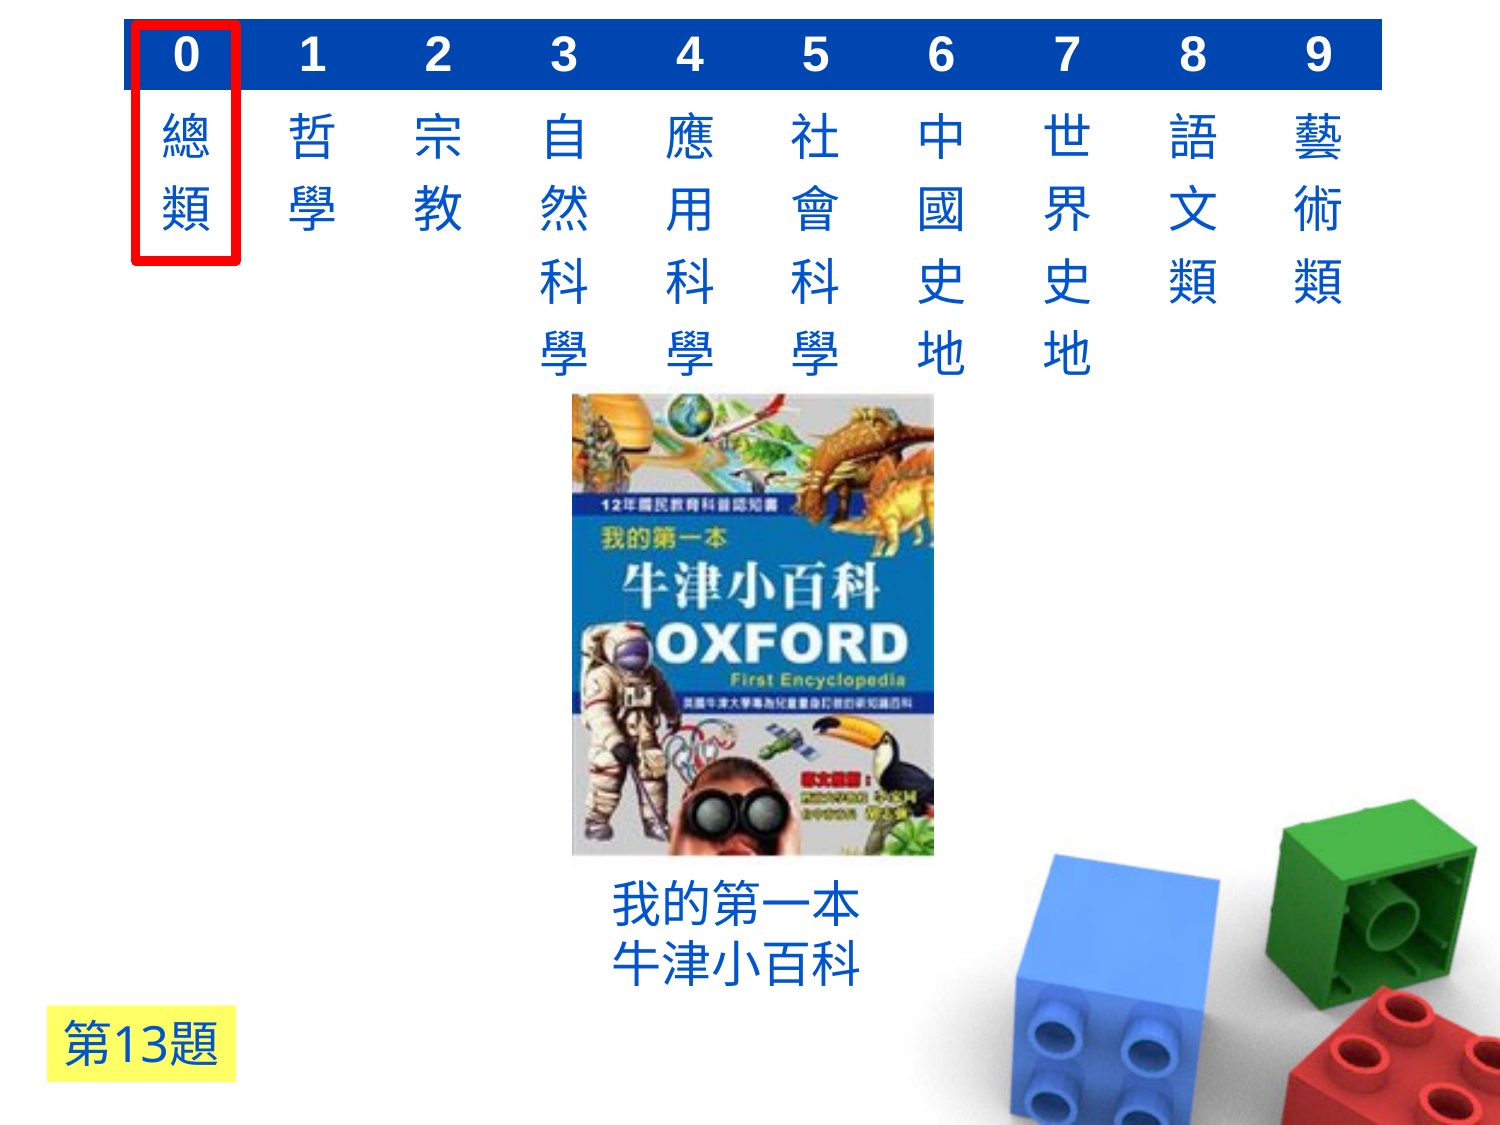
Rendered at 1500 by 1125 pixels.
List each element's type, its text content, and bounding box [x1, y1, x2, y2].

table_header 3 [501, 19, 627, 90]
table_header 2 [376, 19, 501, 90]
picture [249, 187, 1500, 1125]
table_header 8 [1130, 19, 1256, 90]
table_cell 社會科學 [753, 90, 879, 385]
table_cell 哲學 [250, 90, 376, 395]
table_header 6 [879, 19, 1004, 90]
table_cell 中國史地 [879, 90, 1004, 395]
table_cell 總類 [140, 90, 231, 256]
text_box 我的第一本 牛津小百科 [596, 864, 886, 1000]
table_header 0 [140, 30, 231, 90]
table_cell 應用科學 [627, 90, 753, 385]
table_cell 世界史地 [1004, 90, 1130, 395]
table_cell 宗教 [376, 90, 501, 395]
table_header 1 [250, 19, 376, 90]
table_cell 總類 [124, 90, 250, 395]
table_header 7 [1004, 19, 1130, 90]
table_cell 藝術類 [1256, 90, 1382, 395]
table_cell 語文類 [1130, 90, 1256, 395]
table_header 5 [753, 19, 879, 90]
table_cell 自然科學 [501, 90, 627, 395]
table_header 0 [124, 19, 250, 90]
table_header 9 [1256, 19, 1382, 90]
table_header 4 [627, 19, 753, 90]
text_box 第13題 [47, 1005, 237, 1083]
